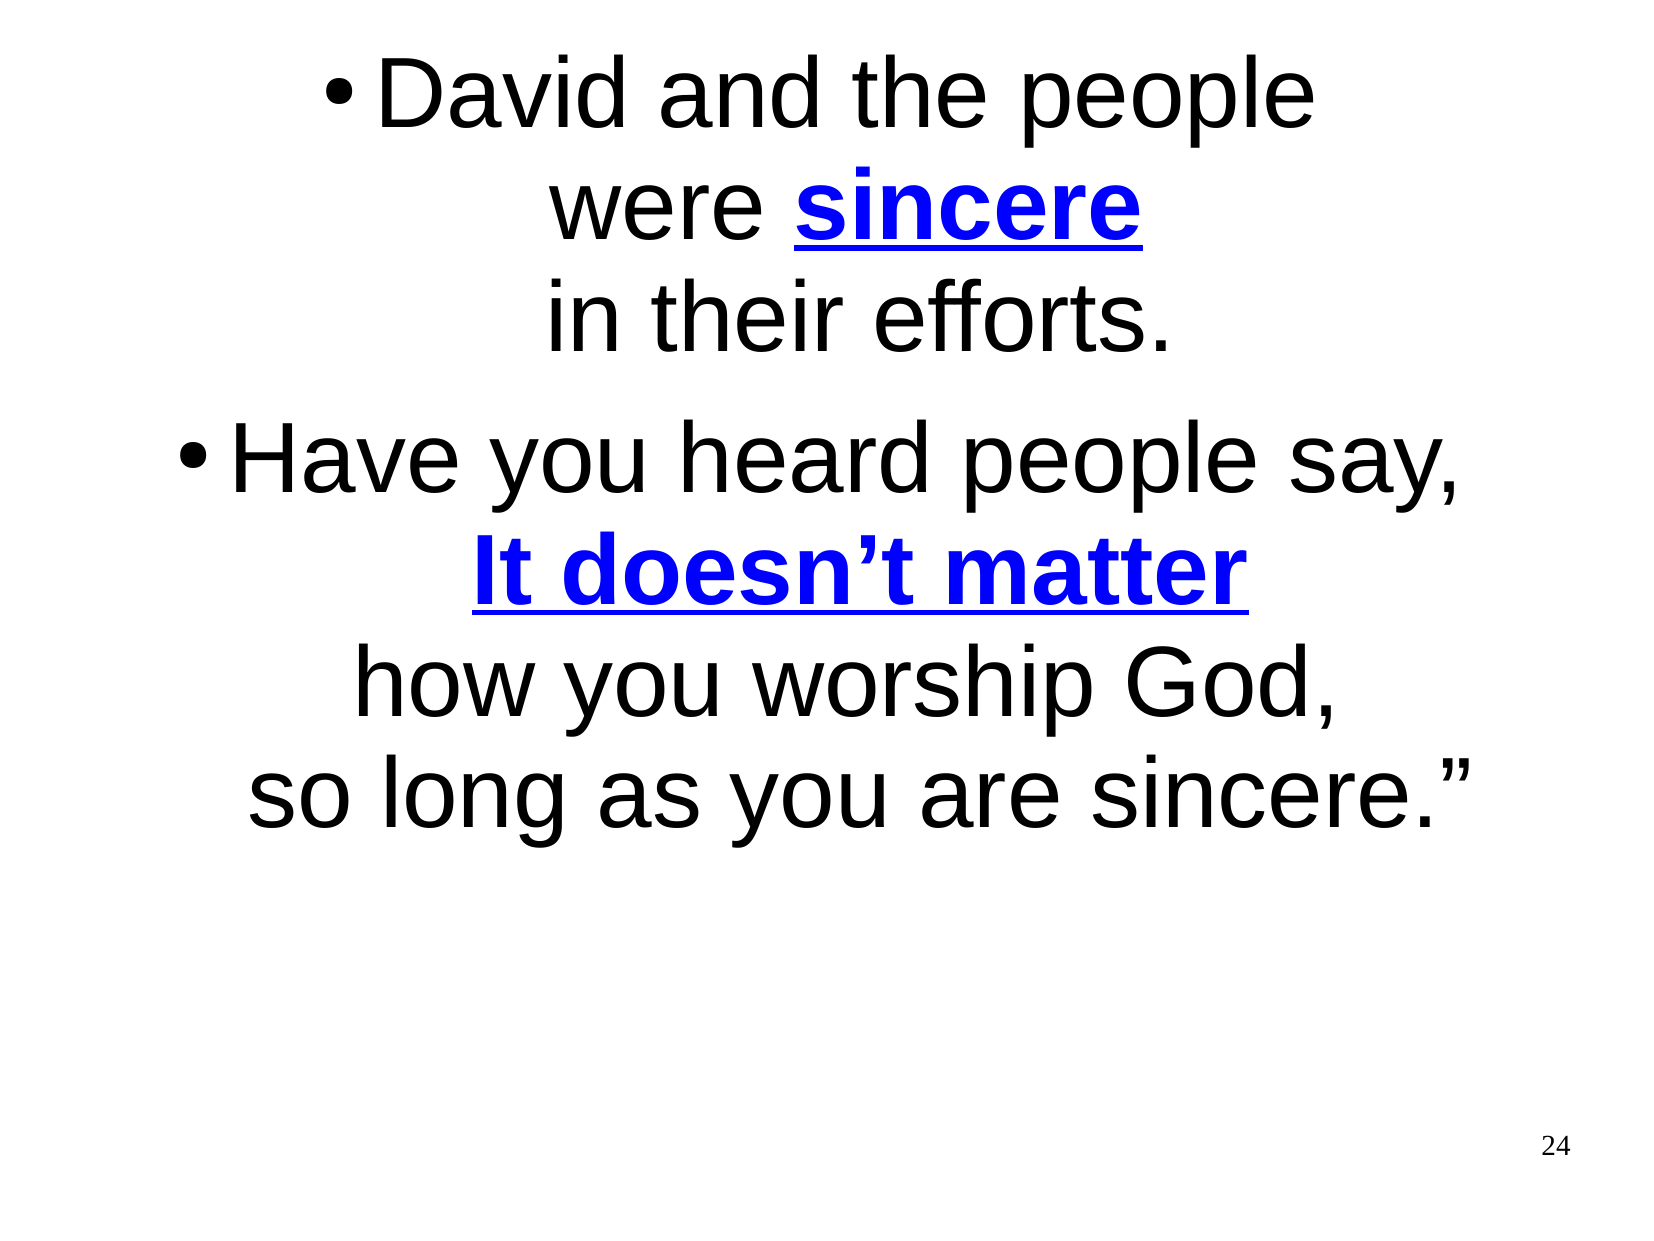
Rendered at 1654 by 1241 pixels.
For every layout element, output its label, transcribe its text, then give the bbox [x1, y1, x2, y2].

list David and the people were sincere in their efforts. Have you heard people say, It doesn’t matter how you worship God, so long as you are sincere.” [37, 37, 1613, 1201]
